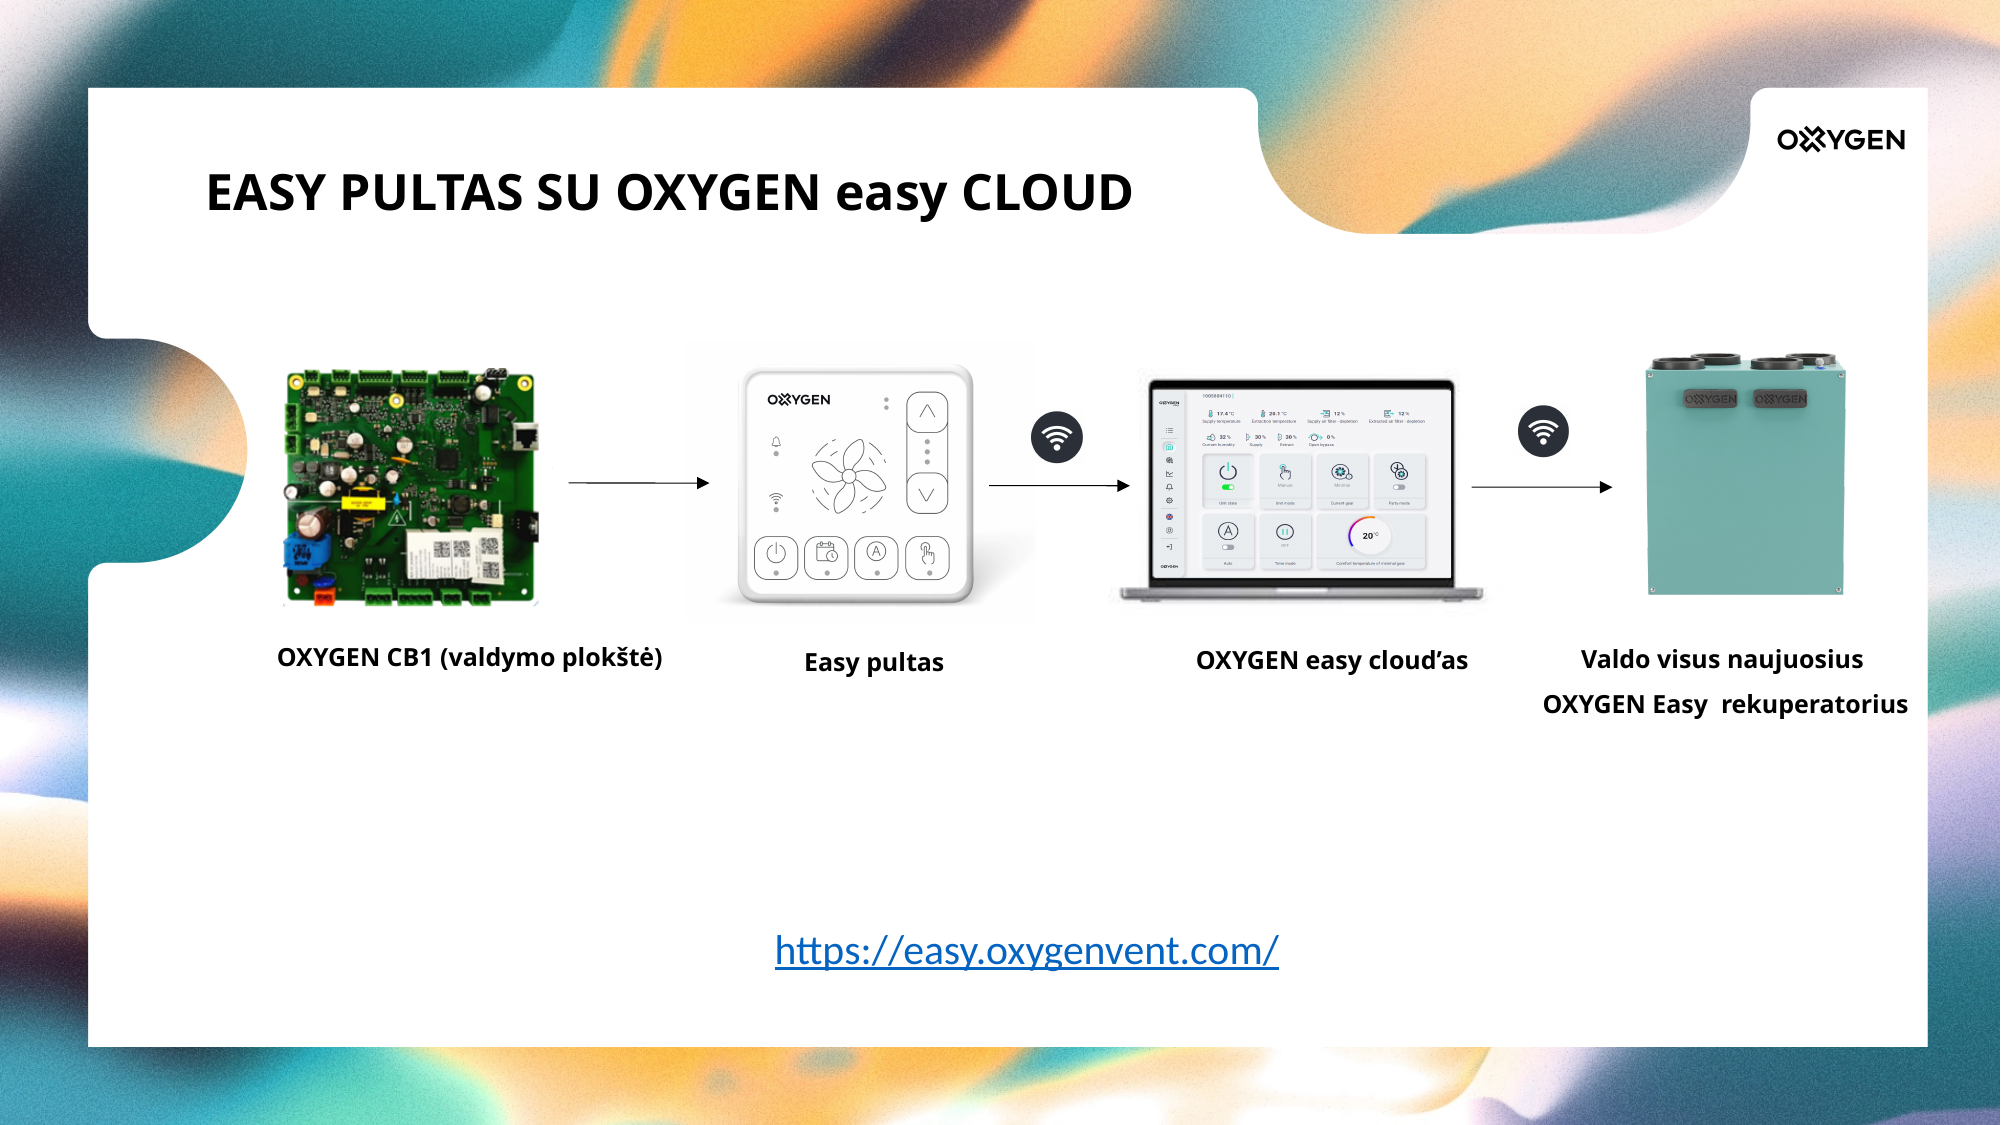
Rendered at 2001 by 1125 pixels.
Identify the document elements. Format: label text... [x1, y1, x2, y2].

text_box https://easy.oxygenvent.com/ [401, 915, 1653, 1030]
text_box OXYGEN CB1 (valdymo plokštė) [262, 619, 682, 680]
text_box OXYGEN easy cloud’as [1181, 622, 1539, 683]
text_box Easy pultas [789, 623, 1147, 684]
picture [0, 0, 2000, 1125]
text_box EASY PULTAS SU OXYGEN easy CLOUD [44, 152, 1296, 228]
text_box Valdo visus naujuosius OXYGEN Easy rekuperatorius [1496, 620, 1955, 726]
